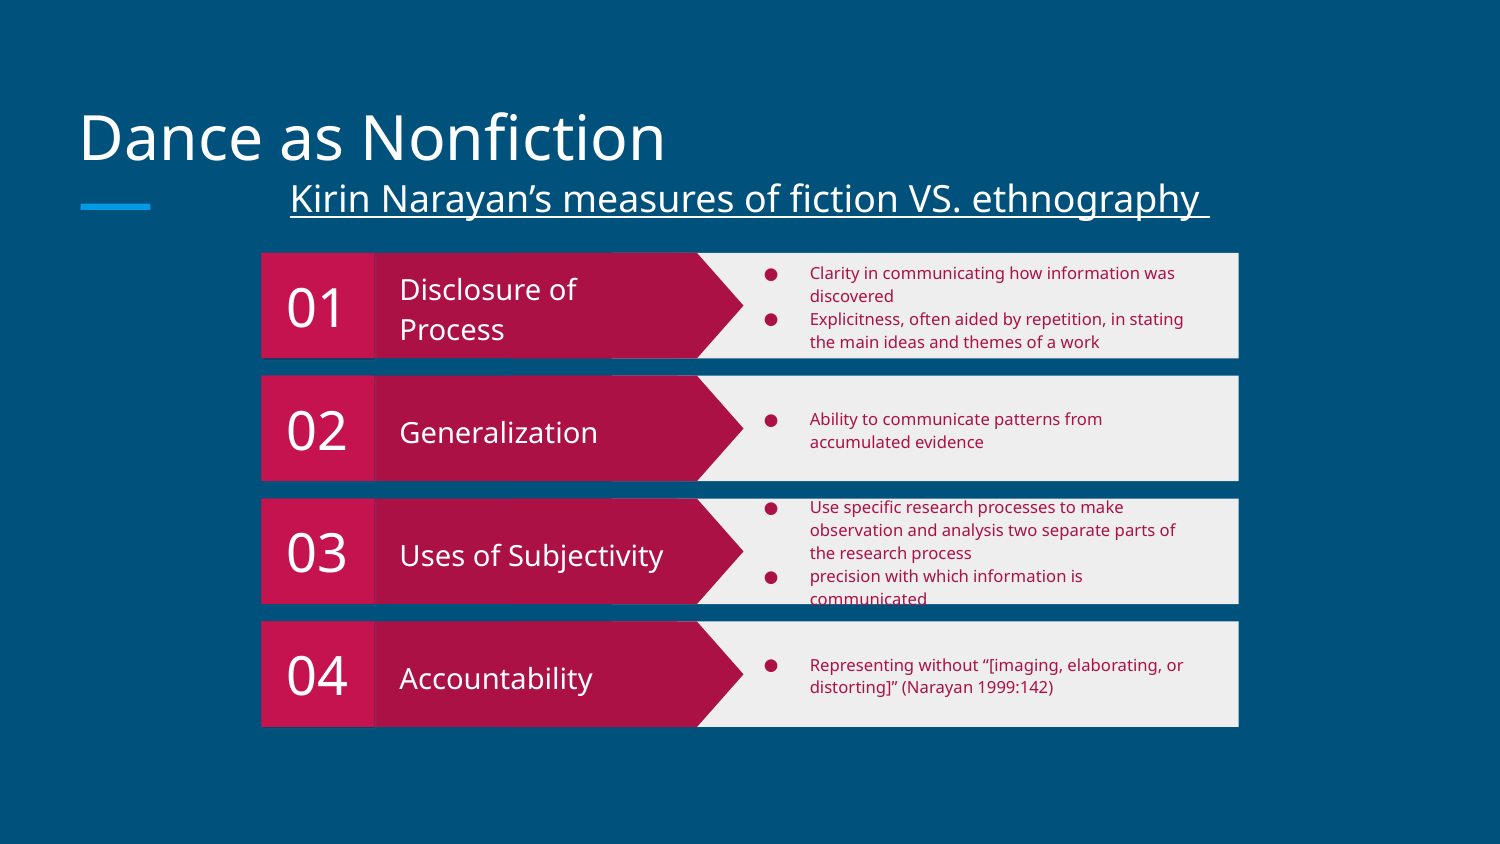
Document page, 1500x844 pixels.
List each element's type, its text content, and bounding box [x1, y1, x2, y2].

text_box Generalization [384, 388, 703, 470]
text_box [375, 375, 719, 482]
text_box Uses of Subjectivity [384, 511, 703, 593]
text_box 01 [261, 252, 375, 359]
text_box Representing without “[imaging, elaborating, or distorting]” (Narayan 1999:142) [719, 621, 1208, 727]
text_box Clarity in communicating how information was discovered Explicitness, often aided by repetition, in stating the main ideas and themes of a work [719, 252, 1208, 359]
text_box 04 [261, 621, 375, 727]
text_box [375, 621, 719, 728]
text_box [375, 498, 719, 605]
text_box [1208, 498, 1239, 605]
text_box Disclosure of Process [384, 265, 703, 347]
text_box [1208, 375, 1239, 482]
text_box Ability to communicate patterns from accumulated evidence [719, 375, 1208, 482]
list Kirin Narayan’s measures of fiction VS. ethnography [51, 153, 1449, 750]
text_box 03 [261, 498, 375, 604]
text_box Accountability [384, 634, 703, 716]
text_box [375, 252, 719, 359]
text_box 02 [261, 375, 375, 482]
text_box [1208, 252, 1239, 359]
title Dance as Nonfiction [63, 75, 1437, 153]
text_box [1208, 621, 1239, 727]
text_box Use specific research processes to make observation and analysis two separate parts of the research process precision with which information is communicated [719, 498, 1208, 605]
